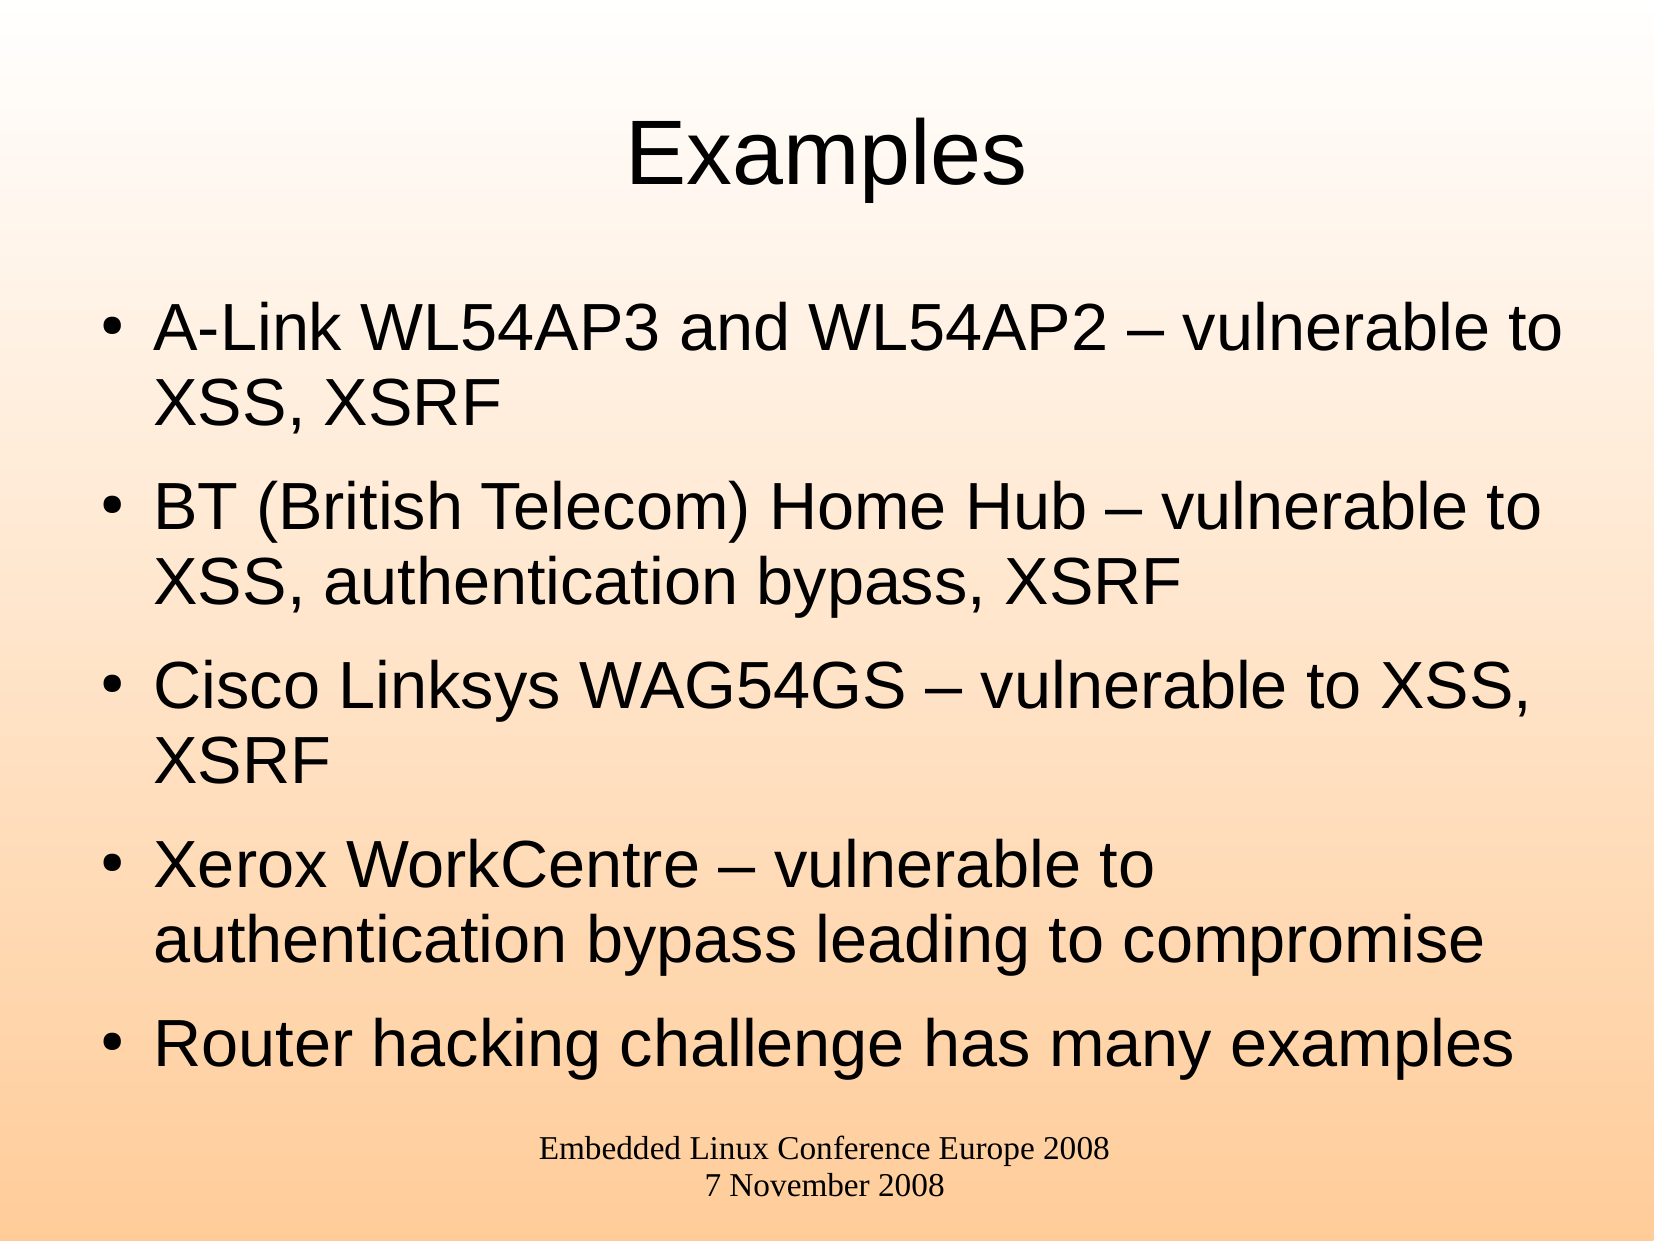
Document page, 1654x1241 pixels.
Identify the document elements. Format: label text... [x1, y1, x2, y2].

list A-Link WL54AP3 and WL54AP2 – vulnerable to XSS, XSRF BT (British Telecom) Home Hub – vulnerable to XSS, authentication bypass, XSRF Cisco Linksys WAG54GS – vulnerable to XSS, XSRF Xerox WorkCentre – vulnerable to authentication bypass leading to compromise Router hacking challenge has many examples [82, 290, 1571, 1109]
title Examples [82, 49, 1571, 257]
